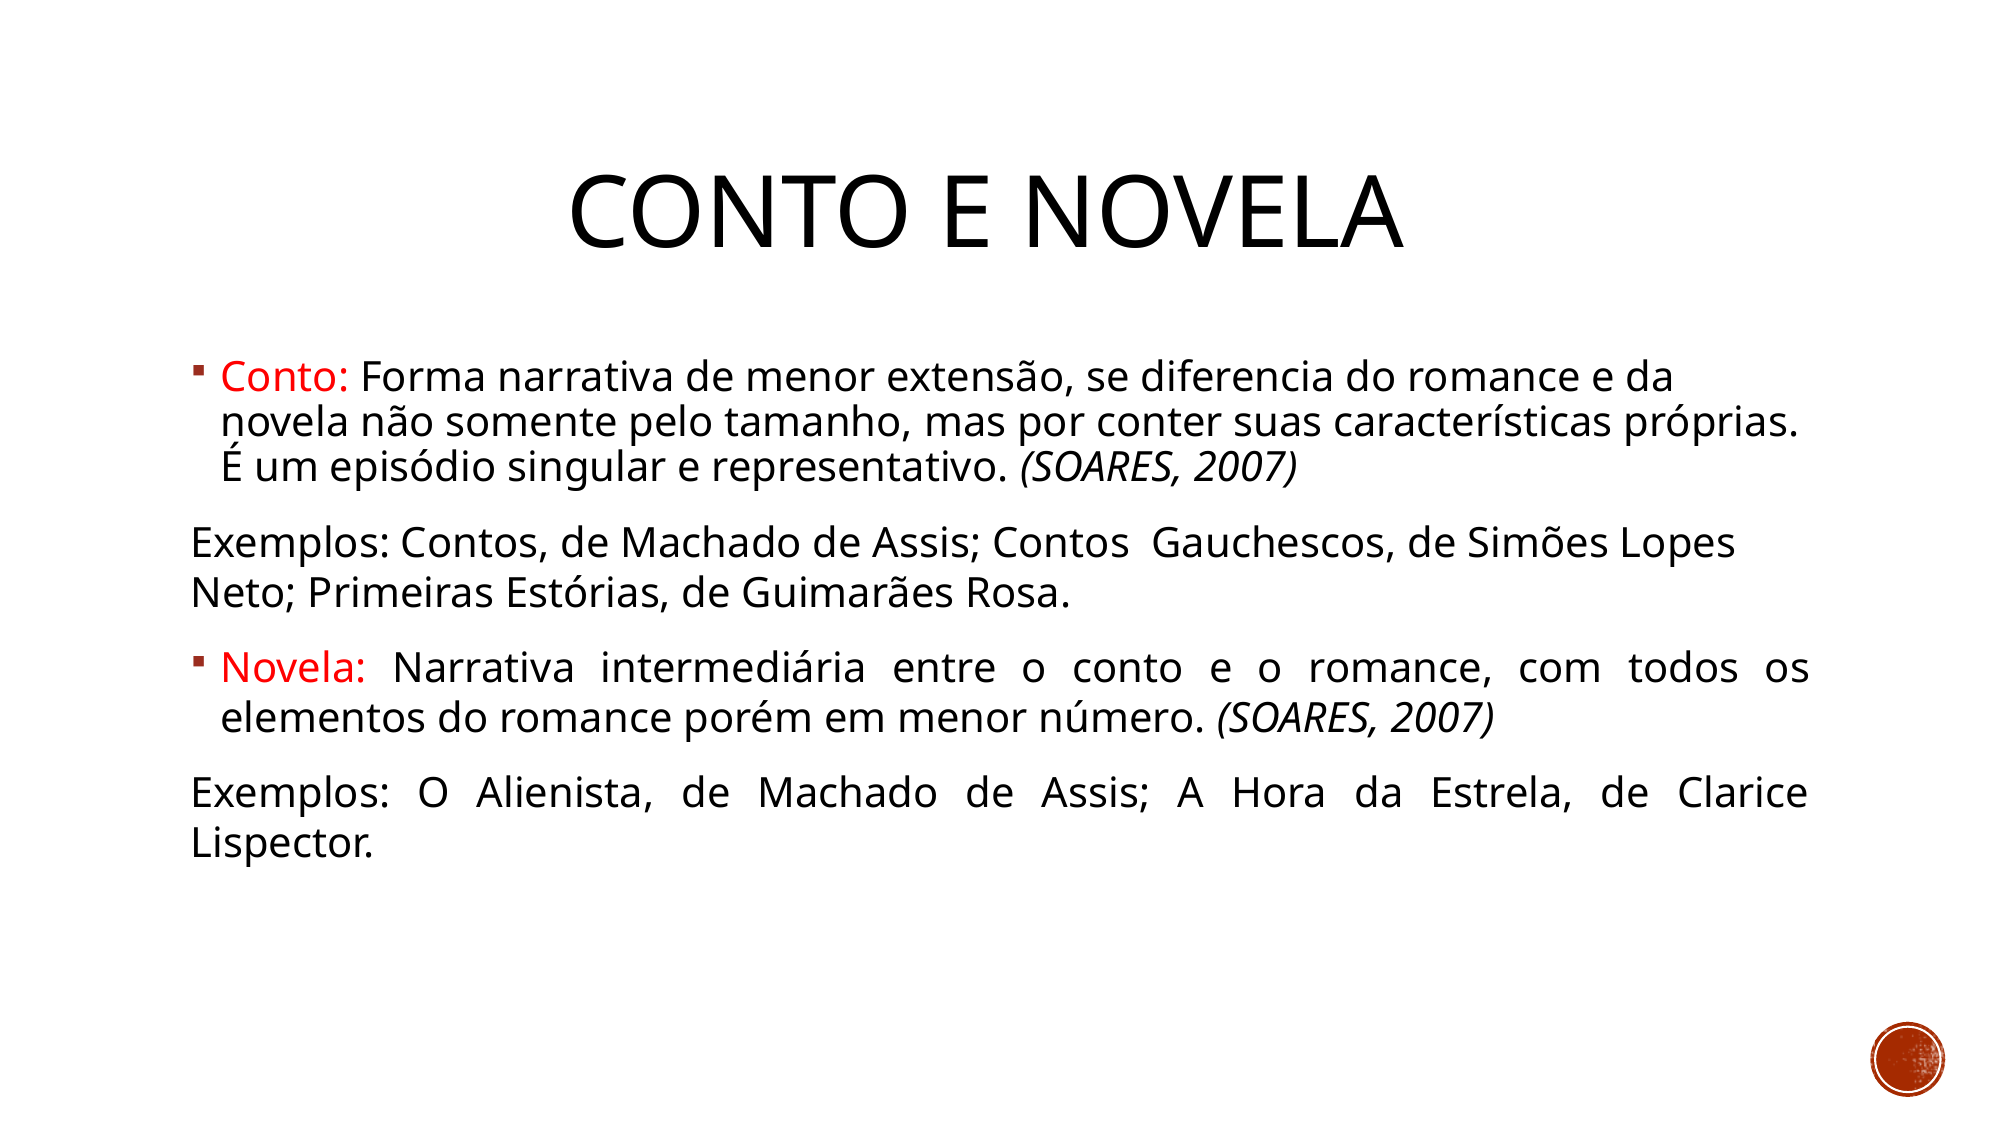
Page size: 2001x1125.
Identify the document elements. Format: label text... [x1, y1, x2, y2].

picture [1870, 1021, 1946, 1097]
title Conto e Novela [175, 79, 1826, 344]
list Conto: Forma narrativa de menor extensão, se diferencia do romance e da novela não somente pelo tamanho, mas por conter suas características próprias. É um episódio singular e representativo. (SOARES, 2007) Exemplos: Contos, de Machado de Assis; Contos Gauchescos, de Simões Lopes Neto; Primeiras Estórias, de Guimarães Rosa. Novela: Narrativa intermediária entre o conto e o romance, com todos os elementos do romance porém em menor número. (SOARES, 2007) Exemplos: O Alienista, de Machado de Assis; A Hora da Estrela, de Clarice Lispector. [175, 348, 1826, 1013]
